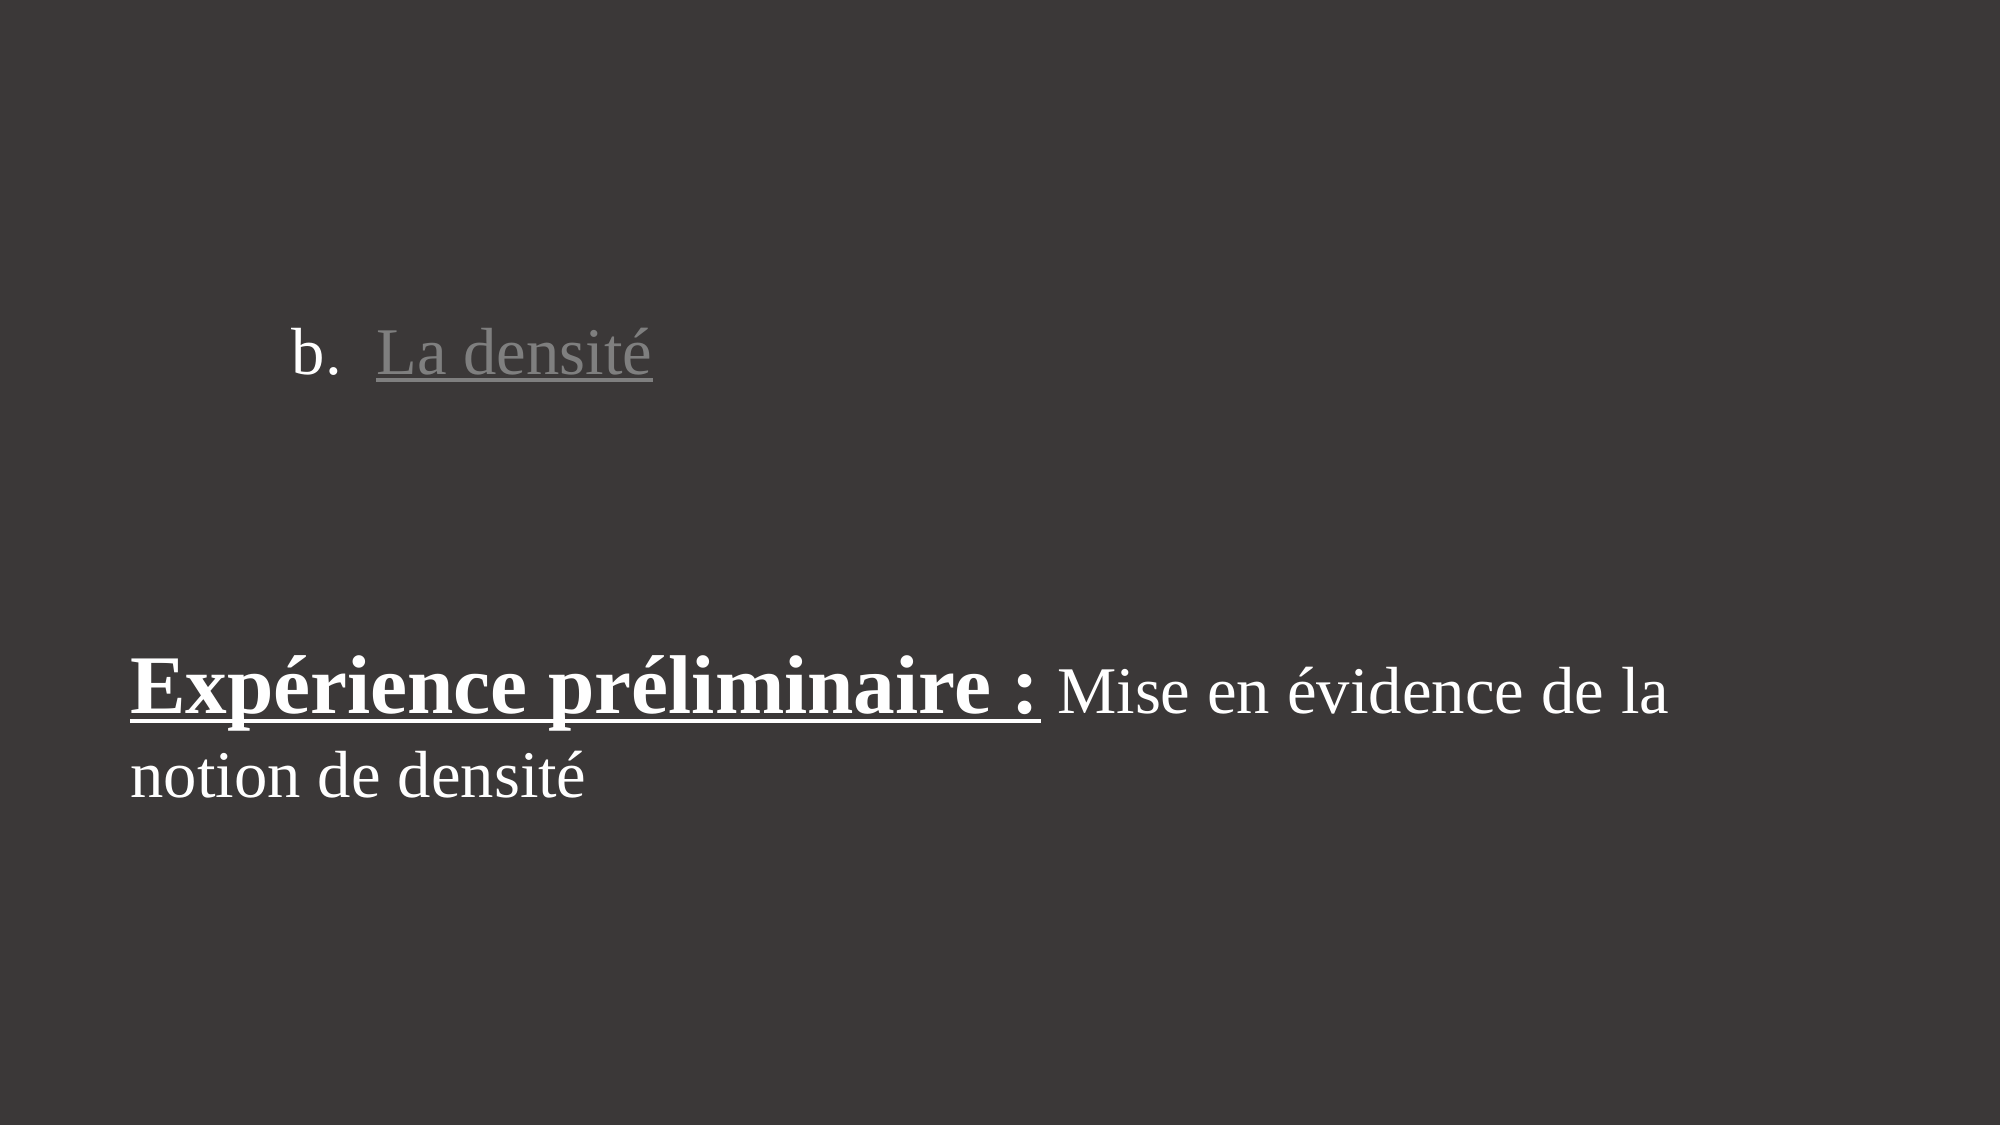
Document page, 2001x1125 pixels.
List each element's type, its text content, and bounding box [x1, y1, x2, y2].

text_box Expérience préliminaire : Mise en évidence de la notion de densité [115, 623, 1872, 820]
text_box La densité [276, 299, 1117, 396]
